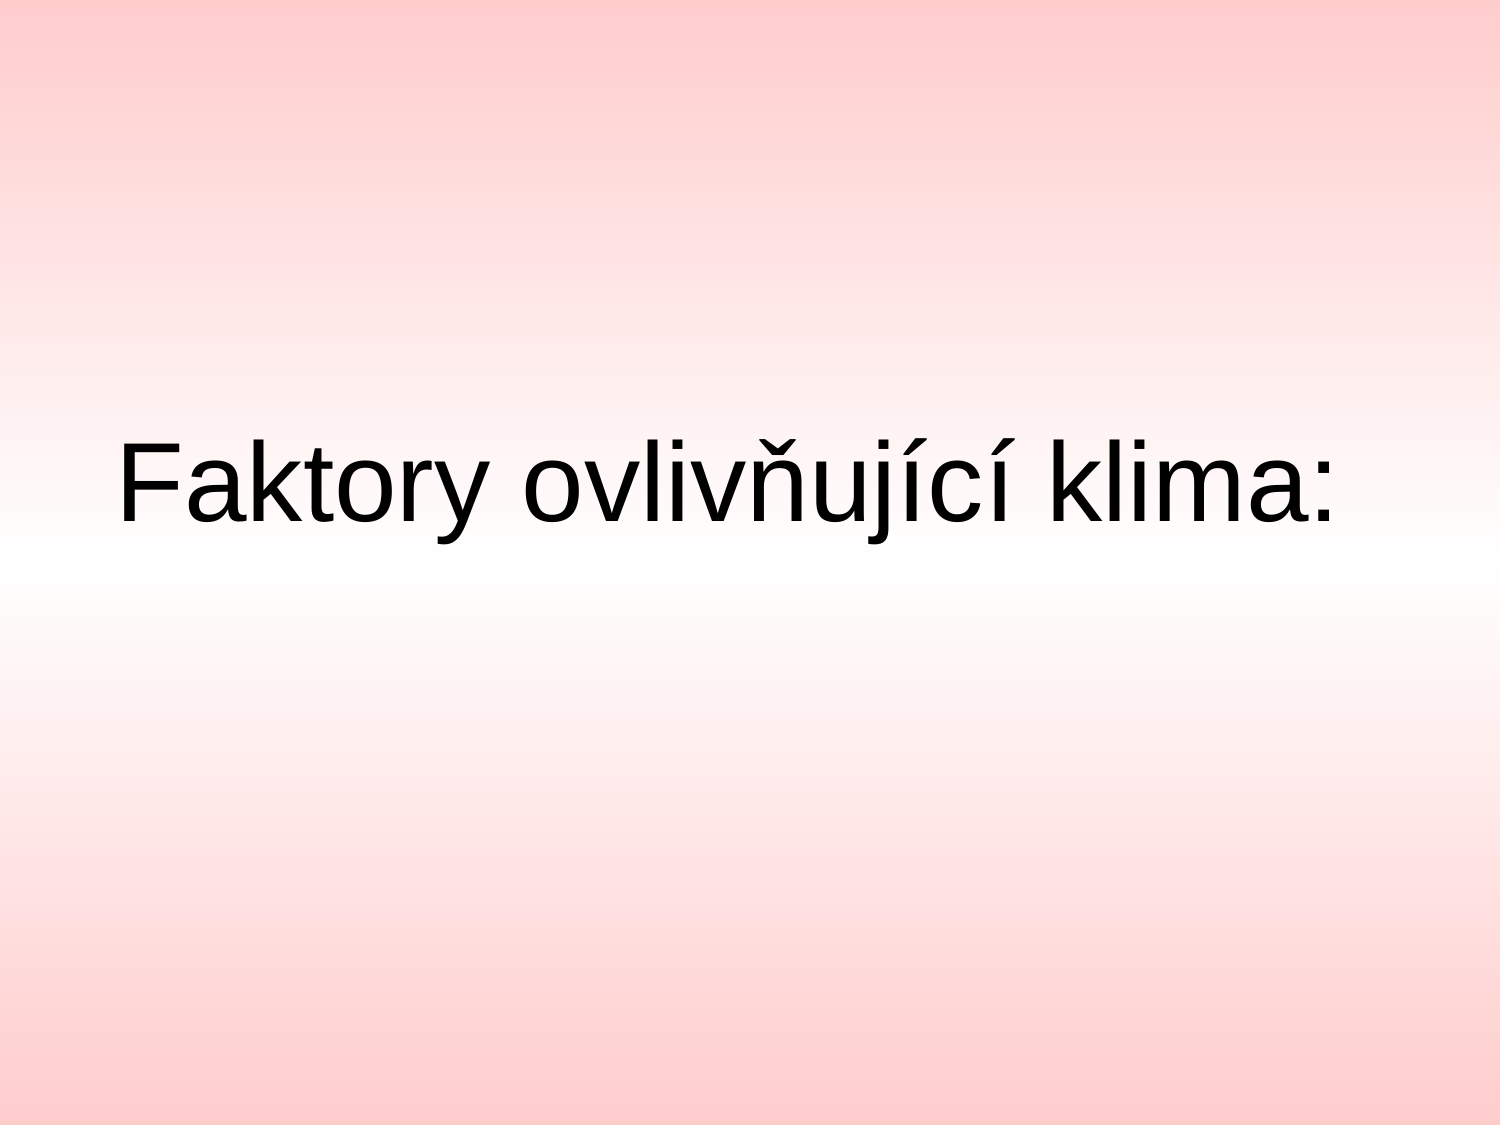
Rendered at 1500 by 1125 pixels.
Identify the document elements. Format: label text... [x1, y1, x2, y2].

title Faktory ovlivňující klima: [53, 361, 1404, 726]
